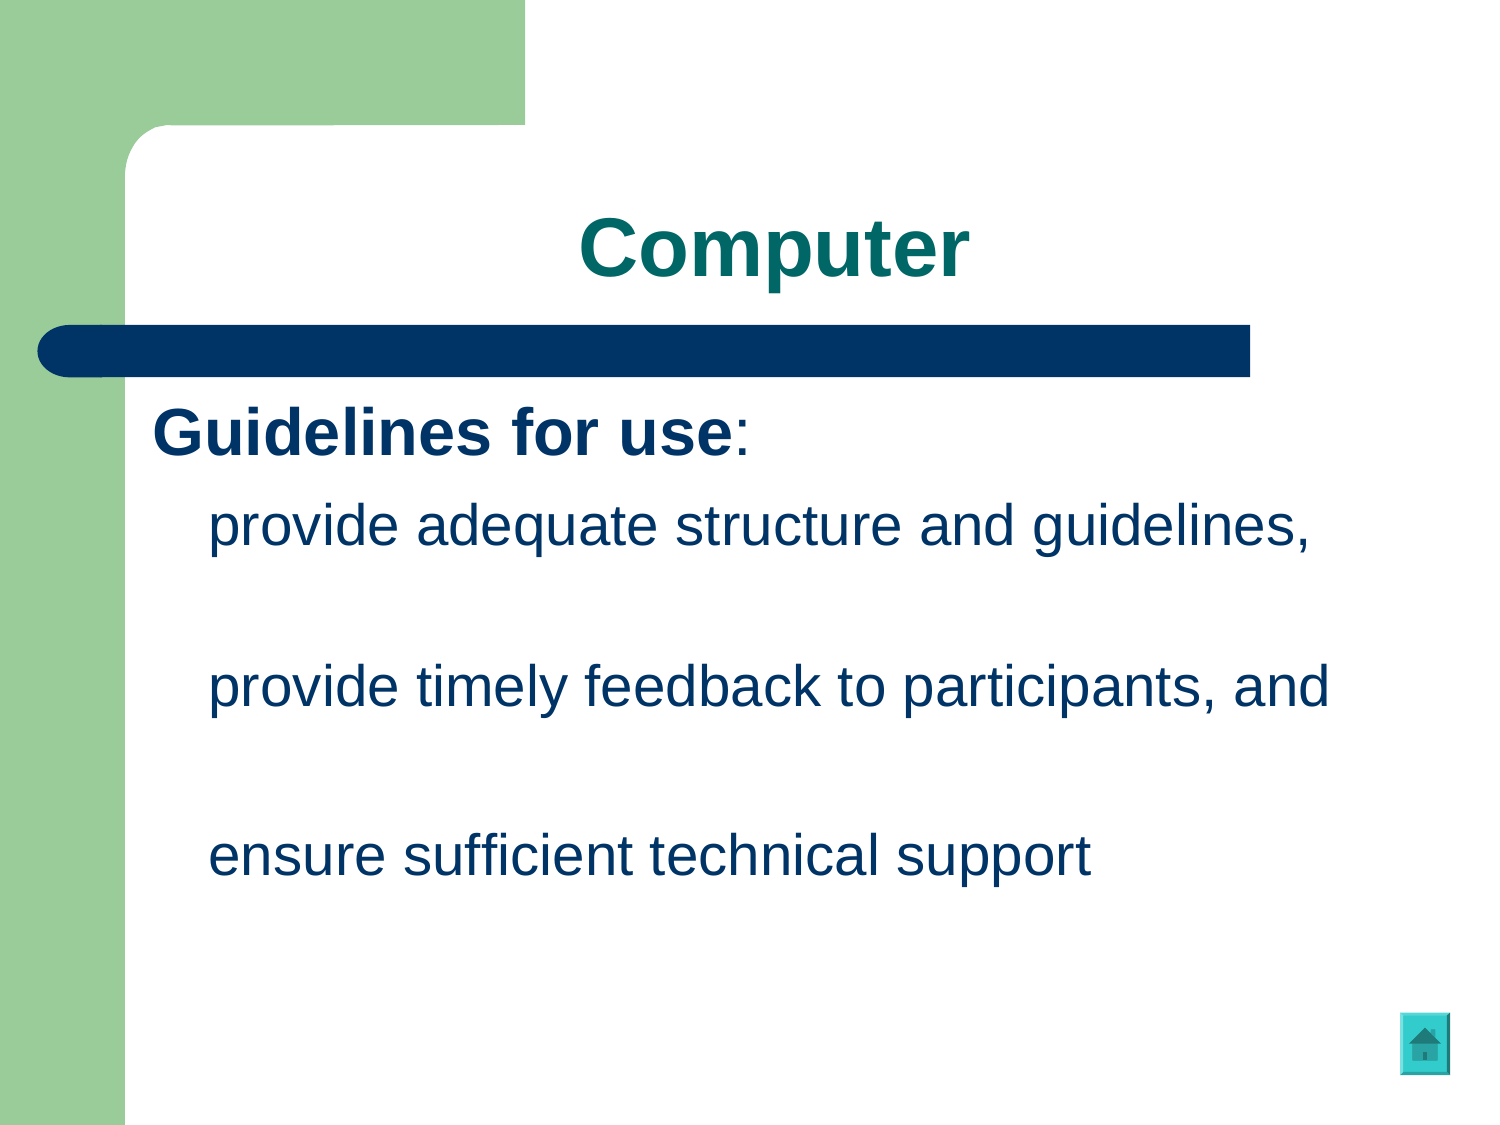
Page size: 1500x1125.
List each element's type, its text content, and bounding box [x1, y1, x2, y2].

text_box [1401, 1012, 1451, 1076]
title Computer [136, 136, 1414, 301]
list Guidelines for use: provide adequate structure and guidelines, provide timely feedback to participants, and ensure sufficient technical support [137, 387, 1400, 1025]
